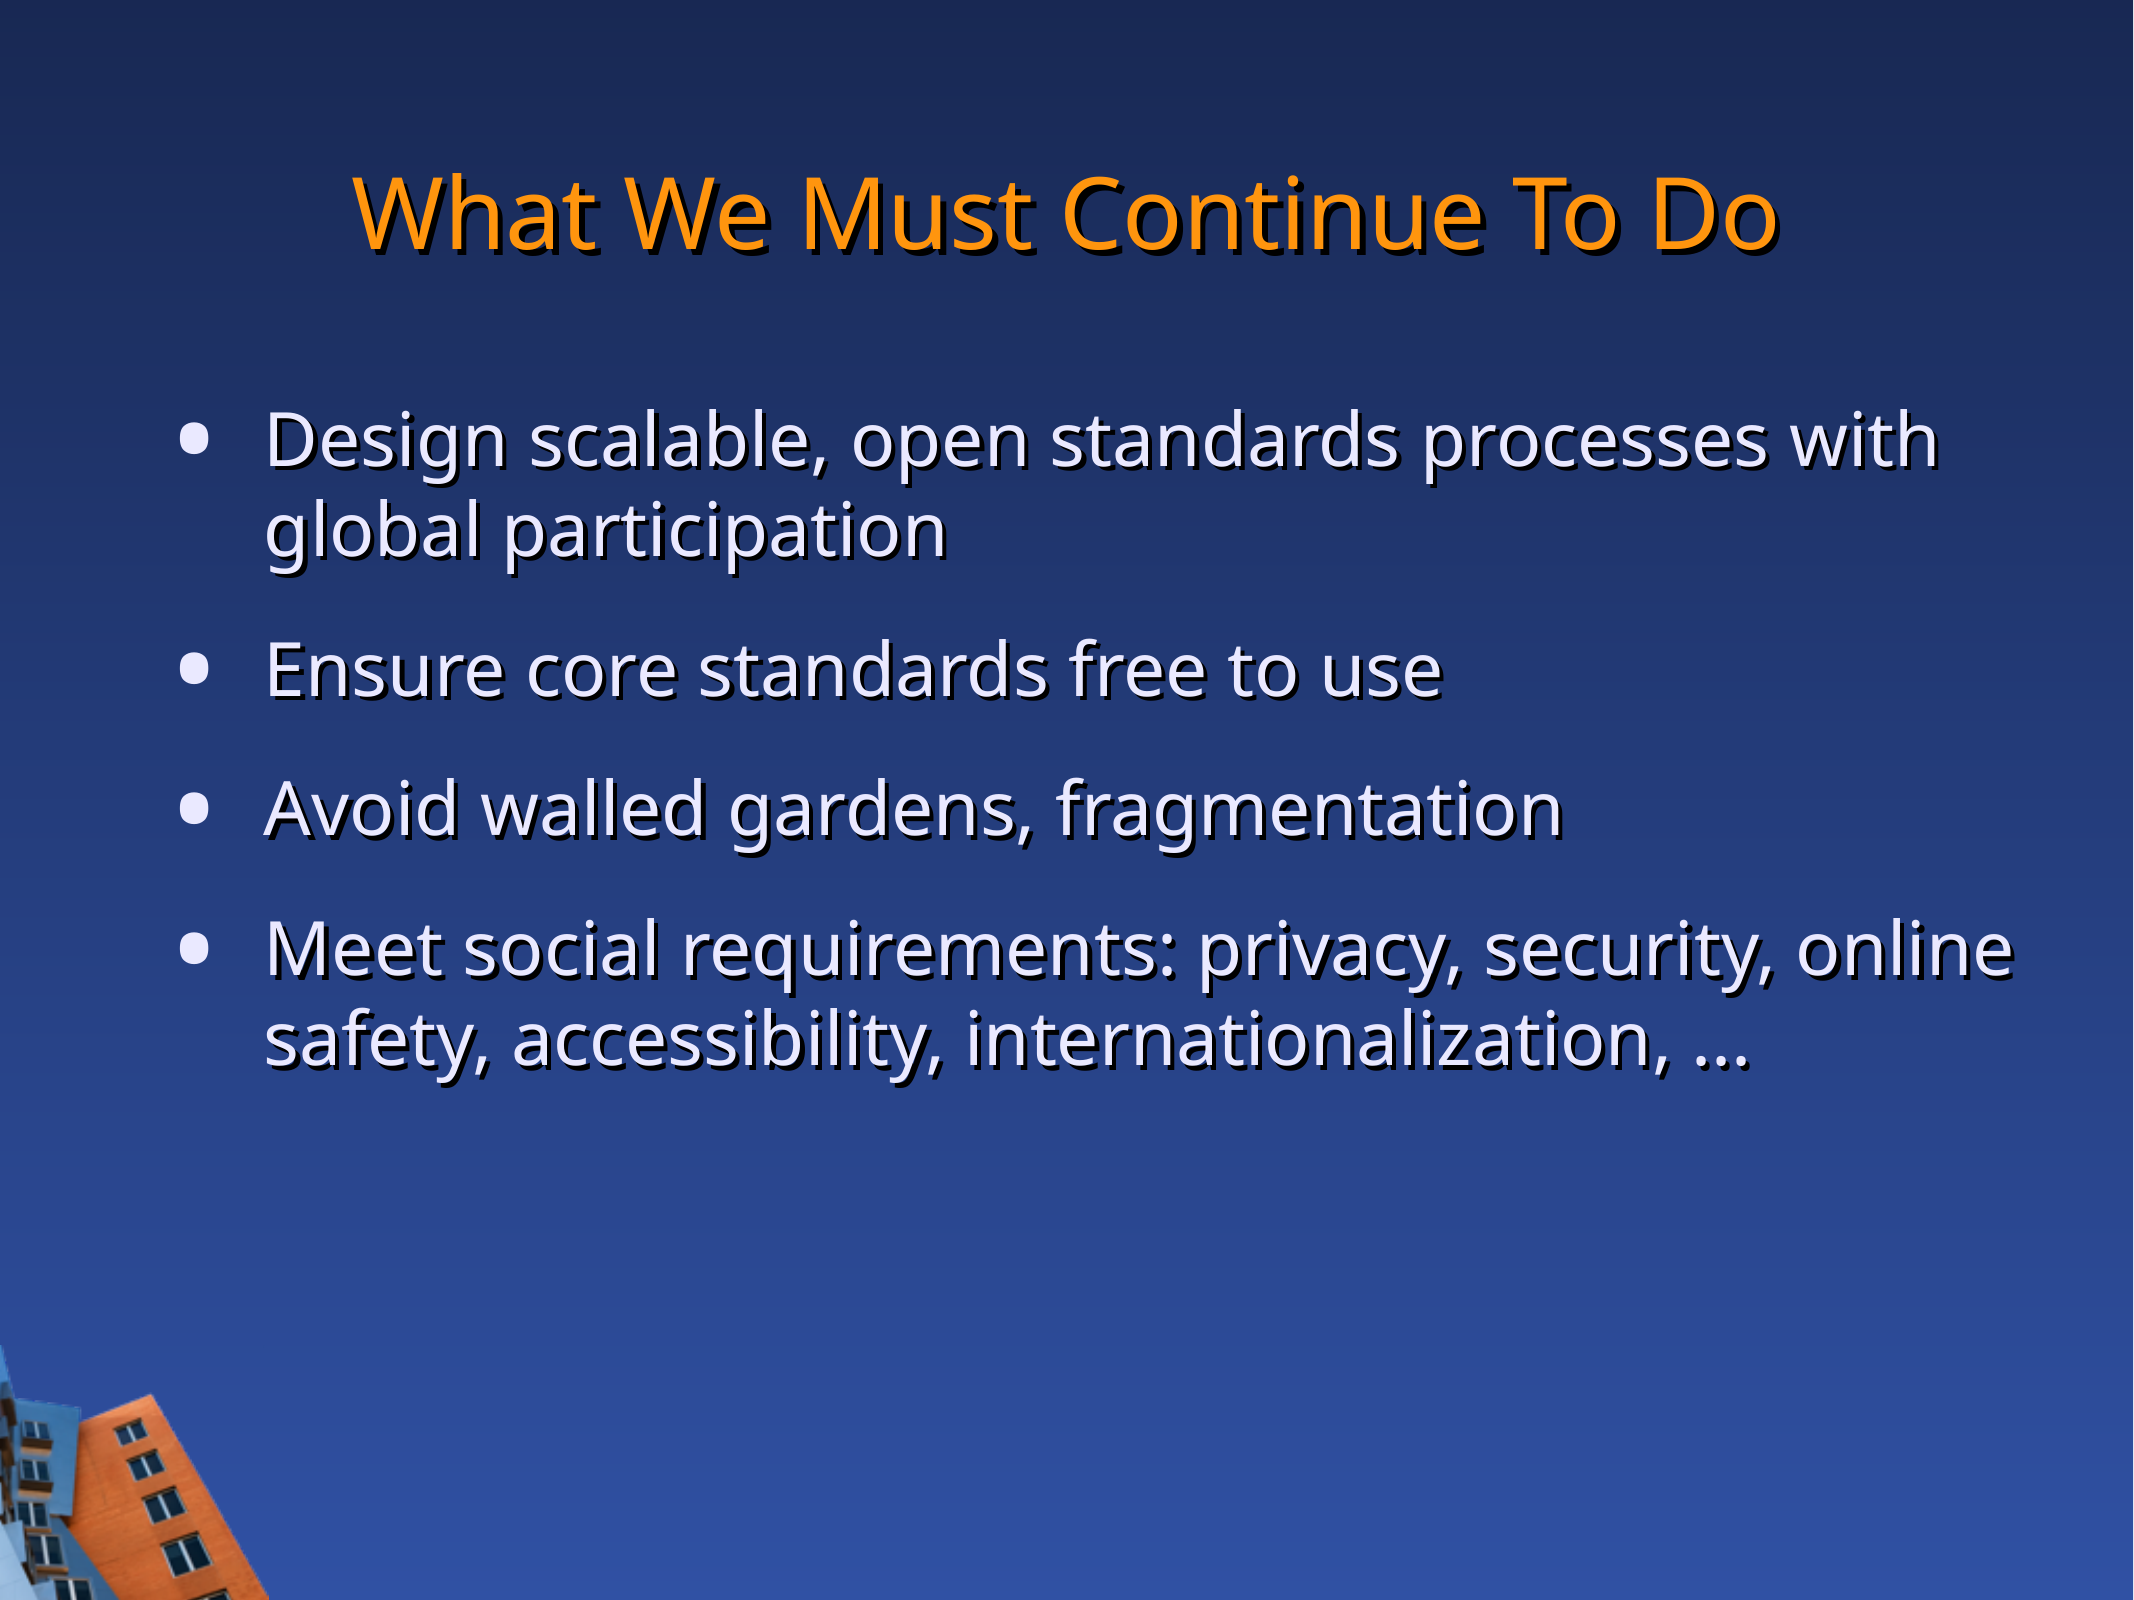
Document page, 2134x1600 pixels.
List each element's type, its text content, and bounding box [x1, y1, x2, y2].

title What We Must Continue To Do [106, 76, 2027, 344]
picture [0, 1345, 269, 1600]
list Design scalable, open standards processes with global participation Ensure core standards free to use Avoid walled gardens, fragmentation Meet social requirements: privacy, security, online safety, accessibility, internationalization, ... [118, 391, 2038, 1447]
